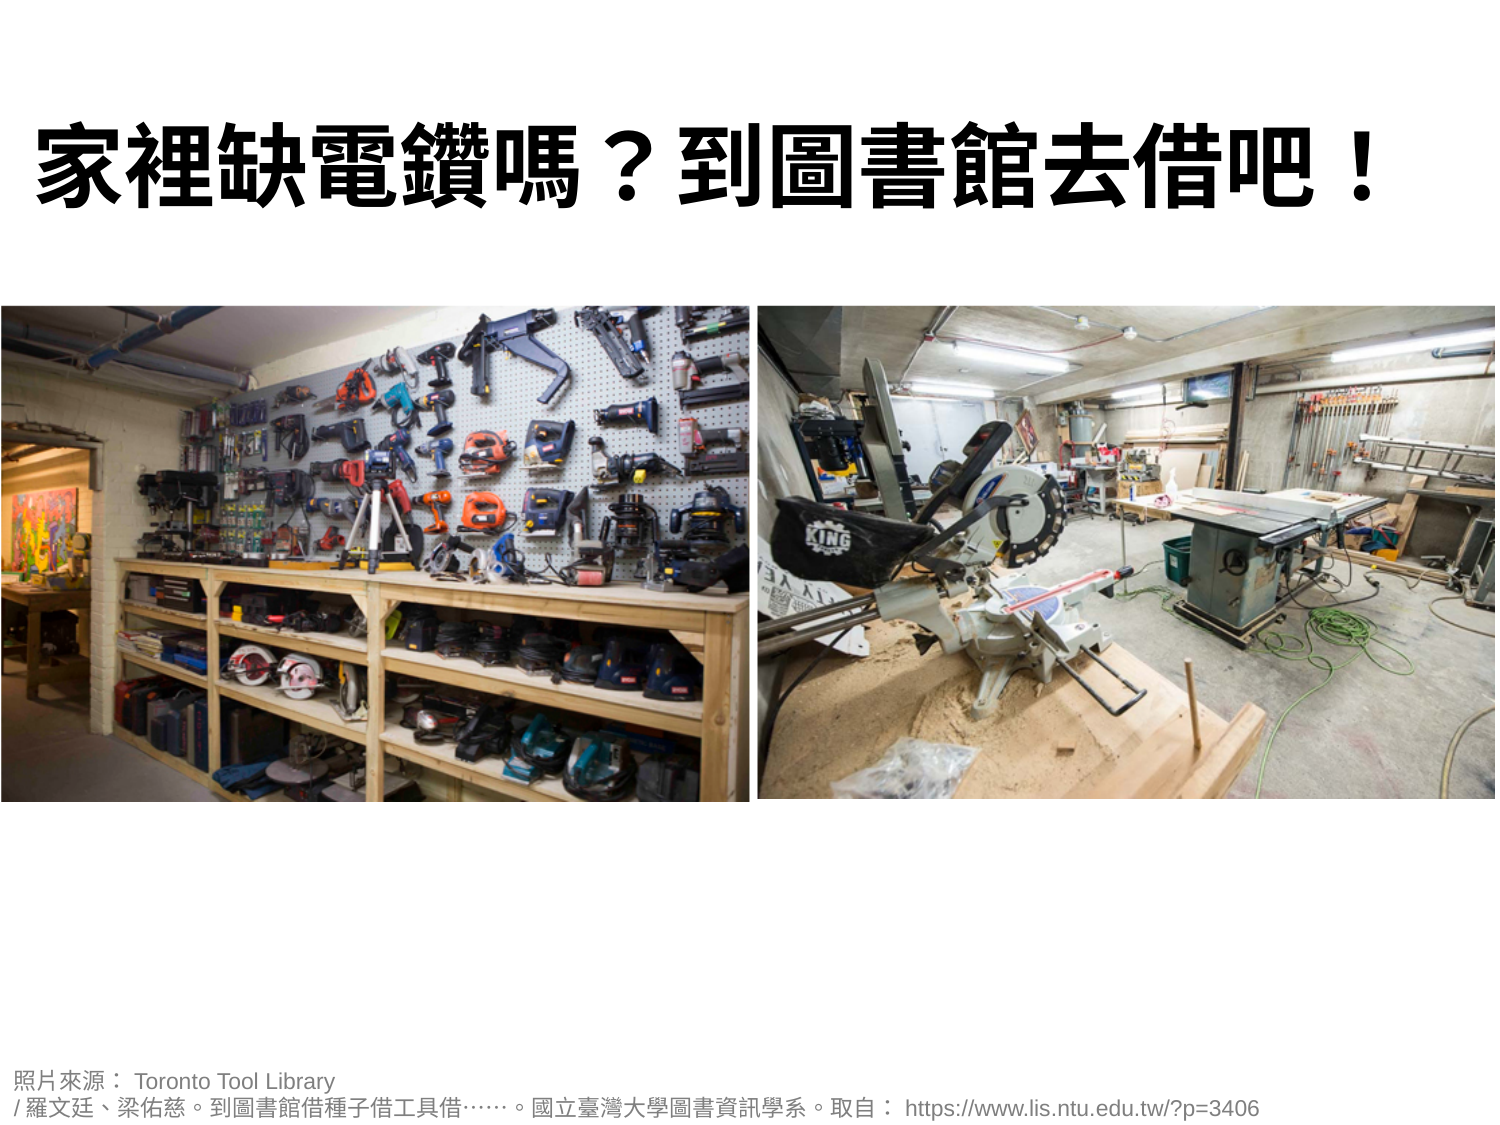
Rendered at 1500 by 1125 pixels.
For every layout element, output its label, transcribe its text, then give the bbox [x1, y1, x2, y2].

picture [755, 302, 1495, 799]
title 家裡缺電鑽嗎？到圖書館去借吧！ [17, 69, 1368, 258]
text_box 照片來源：Toronto Tool Library /羅文廷、梁佑慈。到圖書館借種子借工具借……。國立臺灣大學圖書資訊學系。取自：https://www.lis.ntu.edu.tw/?p=3406 [0, 1058, 1500, 1125]
picture [0, 302, 751, 802]
